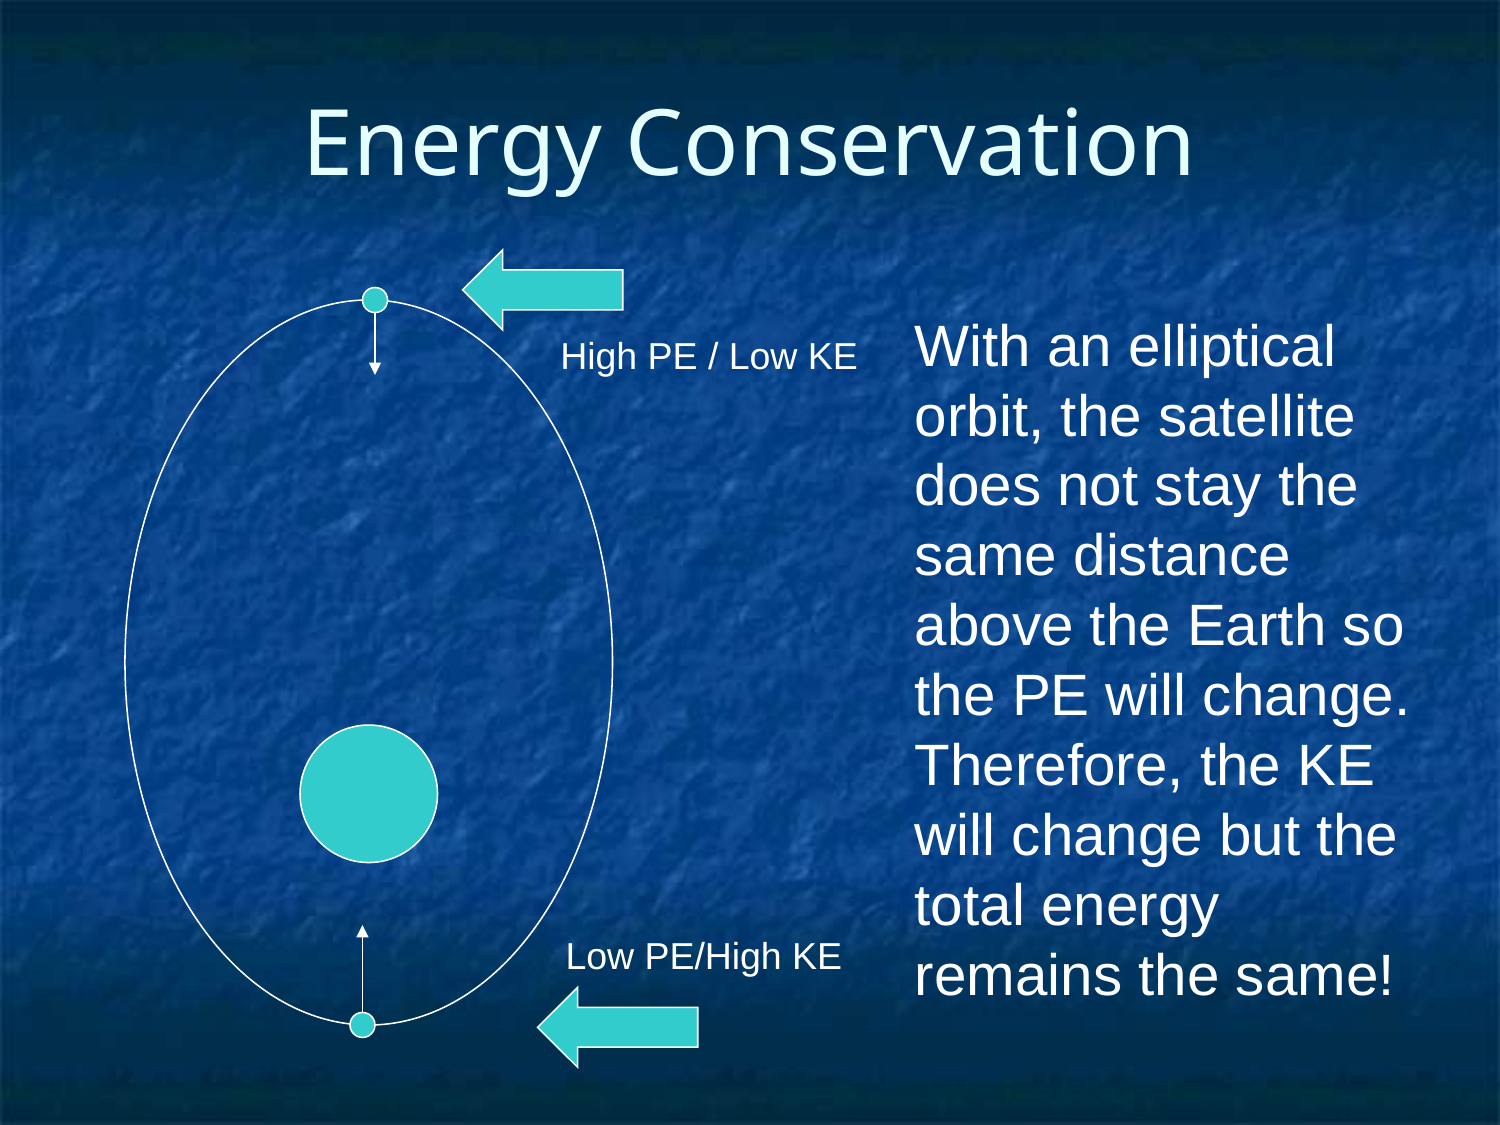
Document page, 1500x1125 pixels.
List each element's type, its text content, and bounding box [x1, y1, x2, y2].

text_box [349, 1012, 376, 1038]
text_box [300, 725, 438, 863]
title Energy Conservation [75, 45, 1426, 233]
text_box [362, 287, 388, 313]
text_box High PE / Low KE [545, 324, 874, 386]
text_box Low PE/High KE [550, 924, 858, 986]
picture [0, 0, 1500, 1125]
text_box [462, 249, 623, 330]
text_box With an elliptical orbit, the satellite does not stay the same distance above the Earth so the PE will change. Therefore, the KE will change but the total energy remains the same! [899, 299, 1450, 1016]
text_box [537, 987, 698, 1068]
